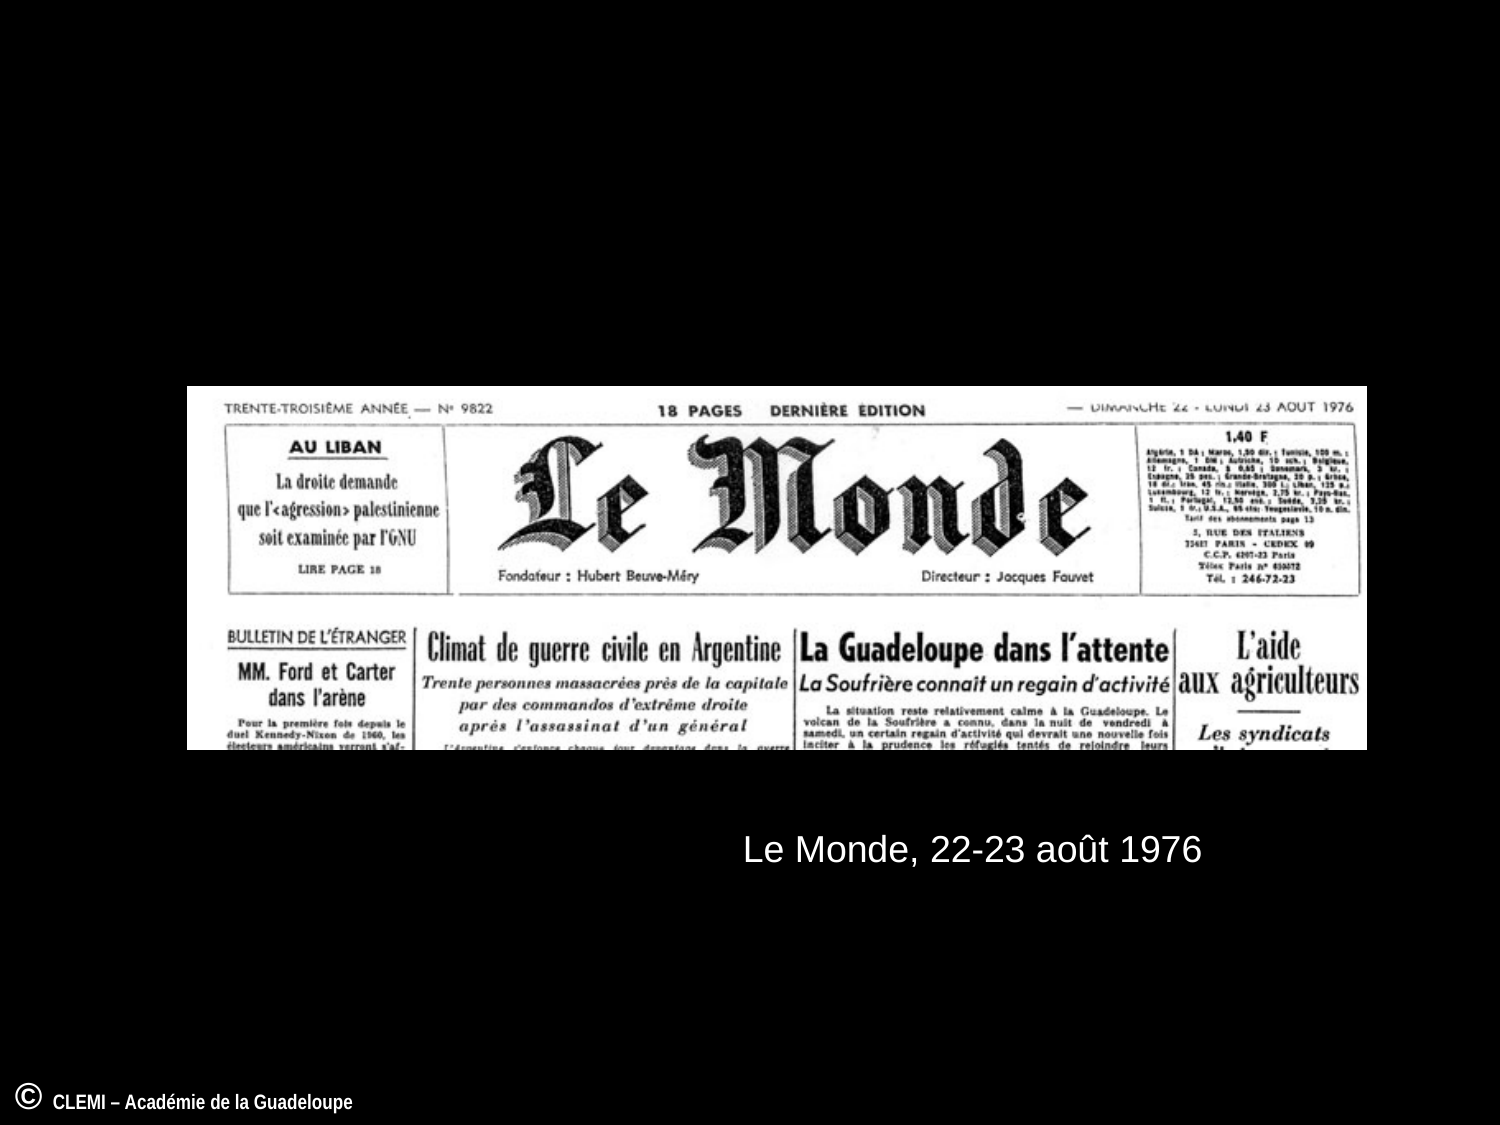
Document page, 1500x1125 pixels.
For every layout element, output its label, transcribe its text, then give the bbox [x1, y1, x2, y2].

picture [187, 386, 1367, 751]
text_box © CLEMI – Académie de la Guadeloupe [0, 1067, 575, 1125]
title Le Monde, 22-23 août 1976 [492, 796, 1454, 903]
